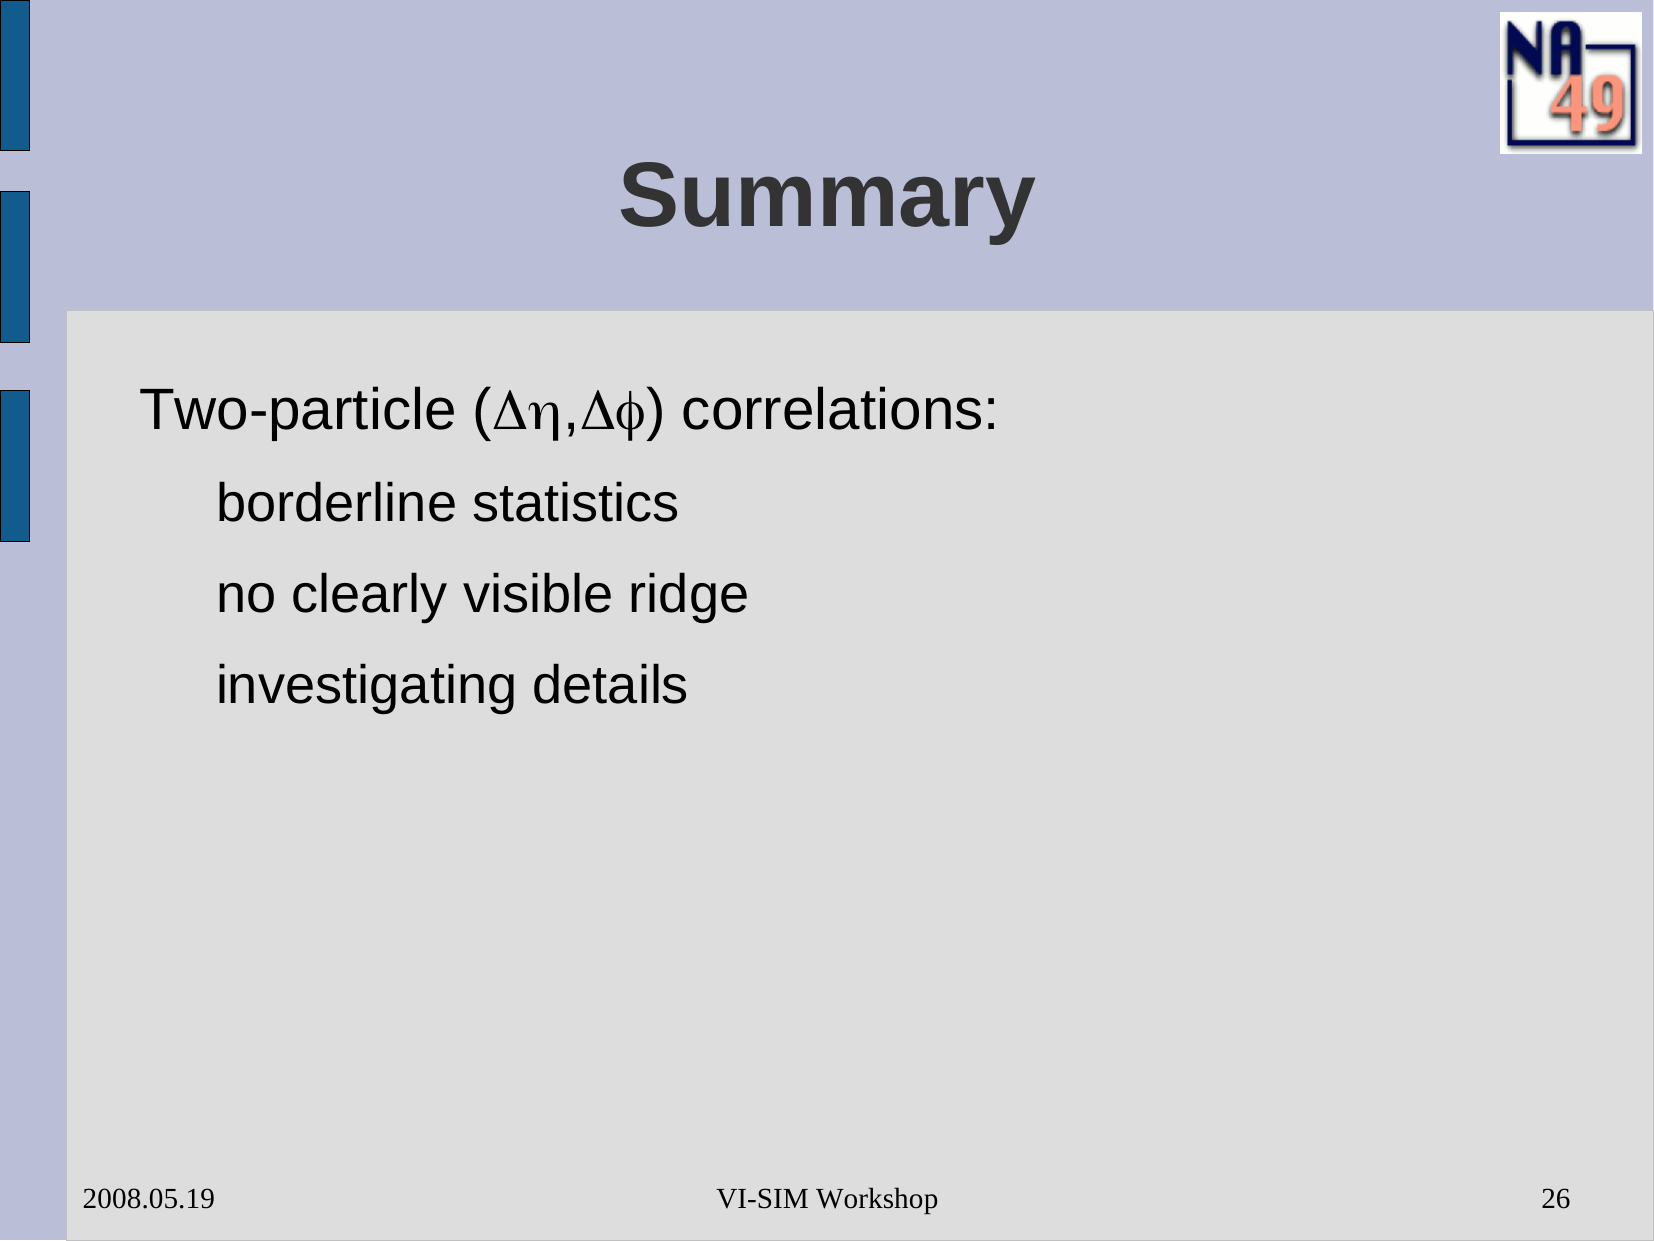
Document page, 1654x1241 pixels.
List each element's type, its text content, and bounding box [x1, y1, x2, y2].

list Two-particle (Dh,Df) correlations: borderline statistics no clearly visible ridge investigating details [121, 344, 1534, 1112]
picture [1500, 12, 1642, 154]
title Summary [121, 98, 1534, 291]
